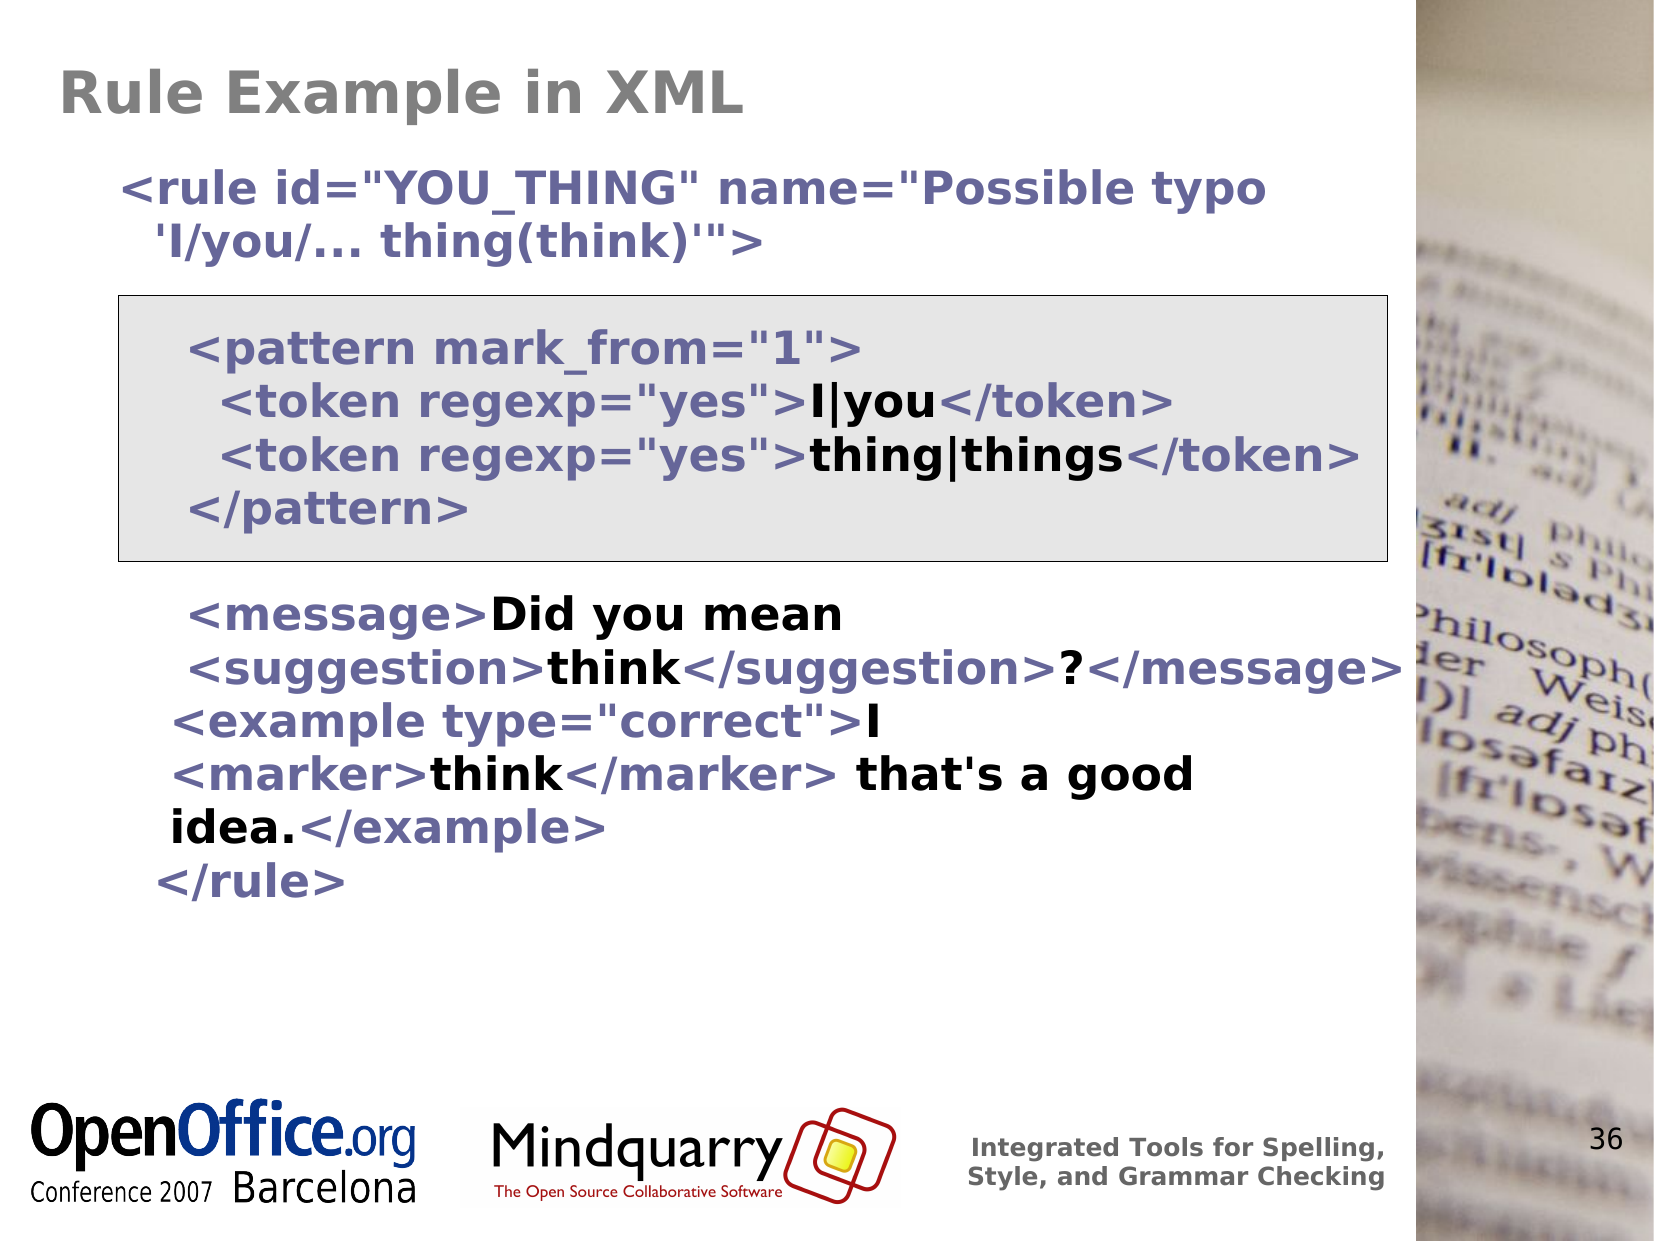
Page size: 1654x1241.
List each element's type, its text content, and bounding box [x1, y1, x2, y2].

picture [31, 1098, 415, 1203]
picture [460, 1107, 901, 1208]
picture [1416, 0, 1654, 1241]
list Rule Example in XML <rule id="YOU_THING" name="Possible typo 'I/you/... thing(think)'"> <pattern mark_from="1"> <token regexp="yes">I|you</token> <token regexp="yes">thing|things</token> </pattern> <message>Did you mean <suggestion>think</suggestion>?</message> <example type="correct">I <marker>think</marker> that's a good idea.</example> </rule> [59, 59, 1418, 931]
